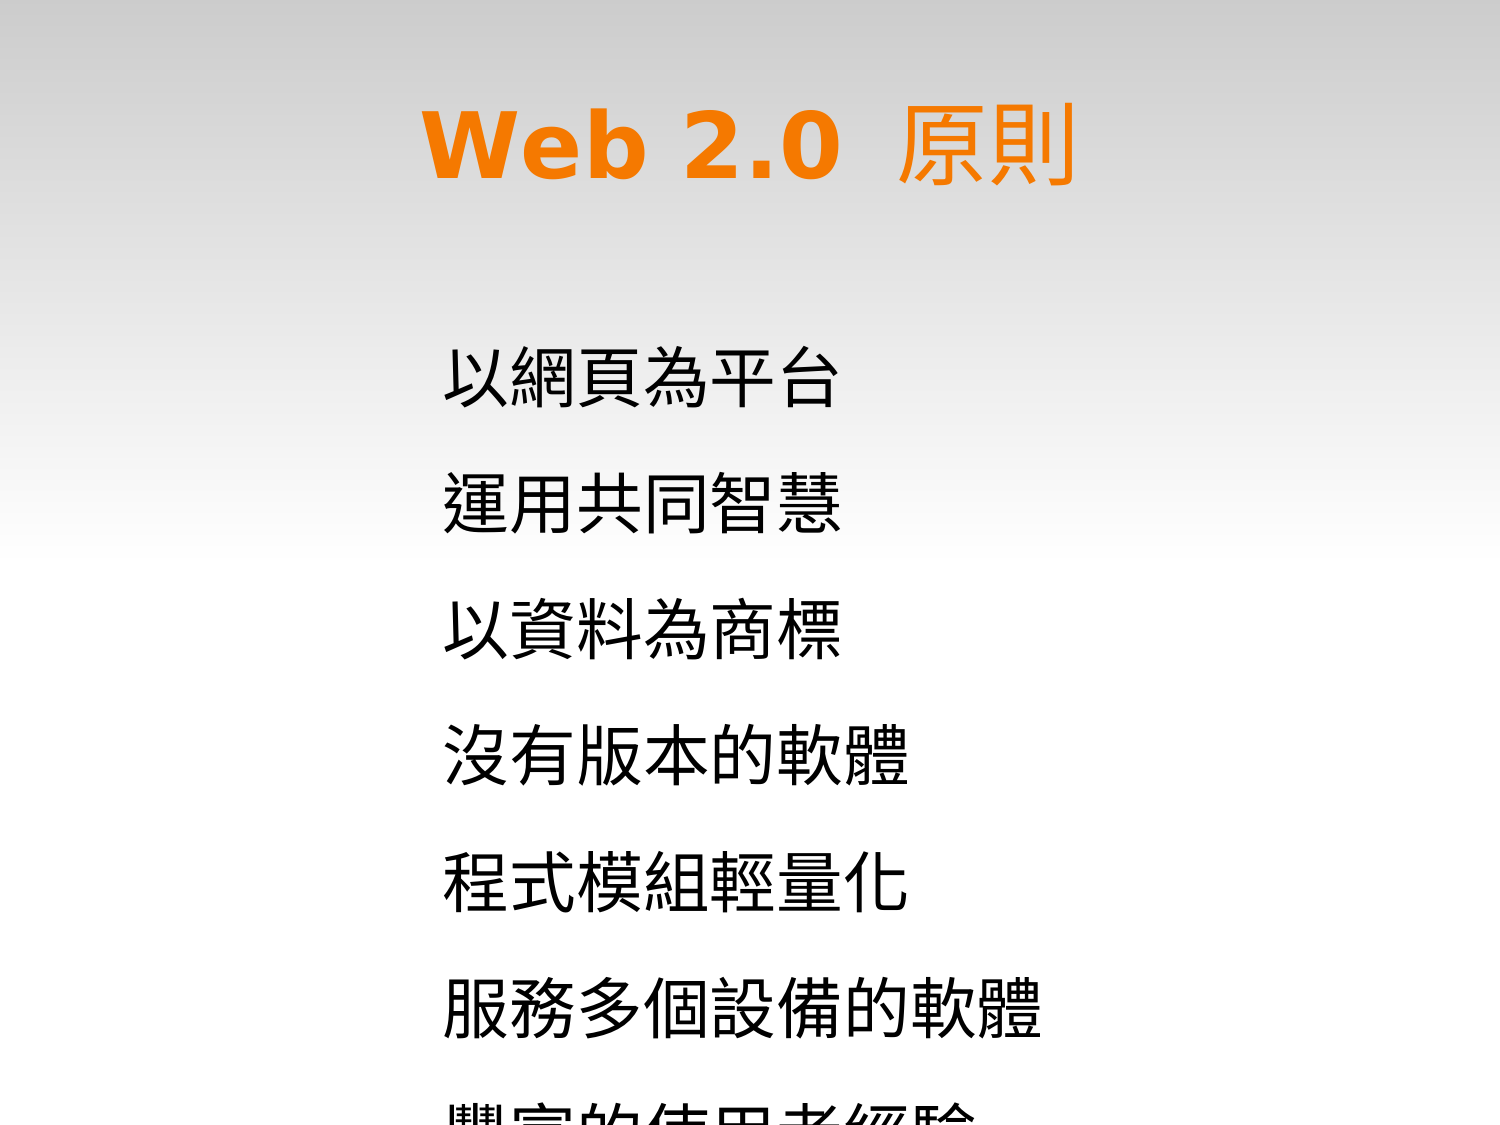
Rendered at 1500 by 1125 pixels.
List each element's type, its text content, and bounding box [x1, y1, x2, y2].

title Web 2.0 原則 [75, 44, 1425, 233]
list 以網頁為平台 運用共同智慧 以資料為商標 沒有版本的軟體 程式模組輕量化 服務多個設備的軟體 豐富的使用者經驗 [442, 324, 1500, 1034]
